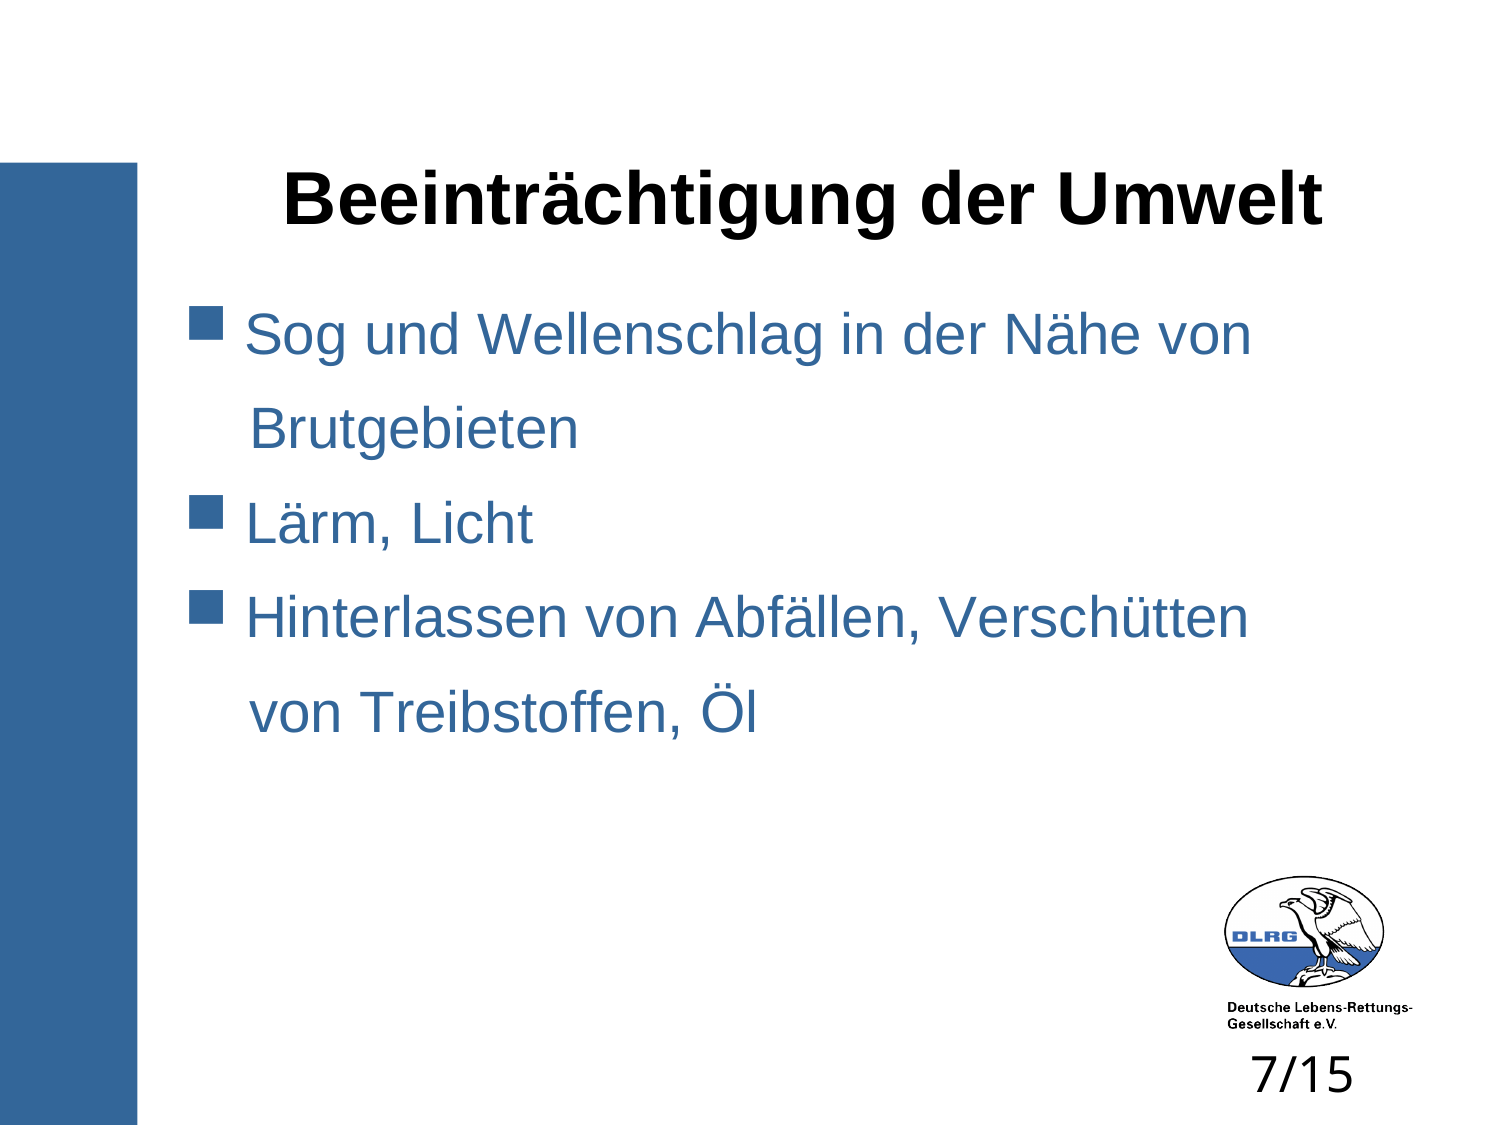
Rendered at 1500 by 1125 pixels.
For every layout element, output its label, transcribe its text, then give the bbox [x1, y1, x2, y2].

text_box Beeinträchtigung der Umwelt [268, 142, 1340, 248]
text_box Sog und Wellenschlag in der Nähe von Brutgebieten Lärm, Licht Hinterlassen von Abfällen, Verschütten von Treibstoffen, Öl [169, 263, 1440, 832]
text_box <Nummer>/15 [1235, 1034, 1500, 1111]
picture [1224, 874, 1413, 1030]
